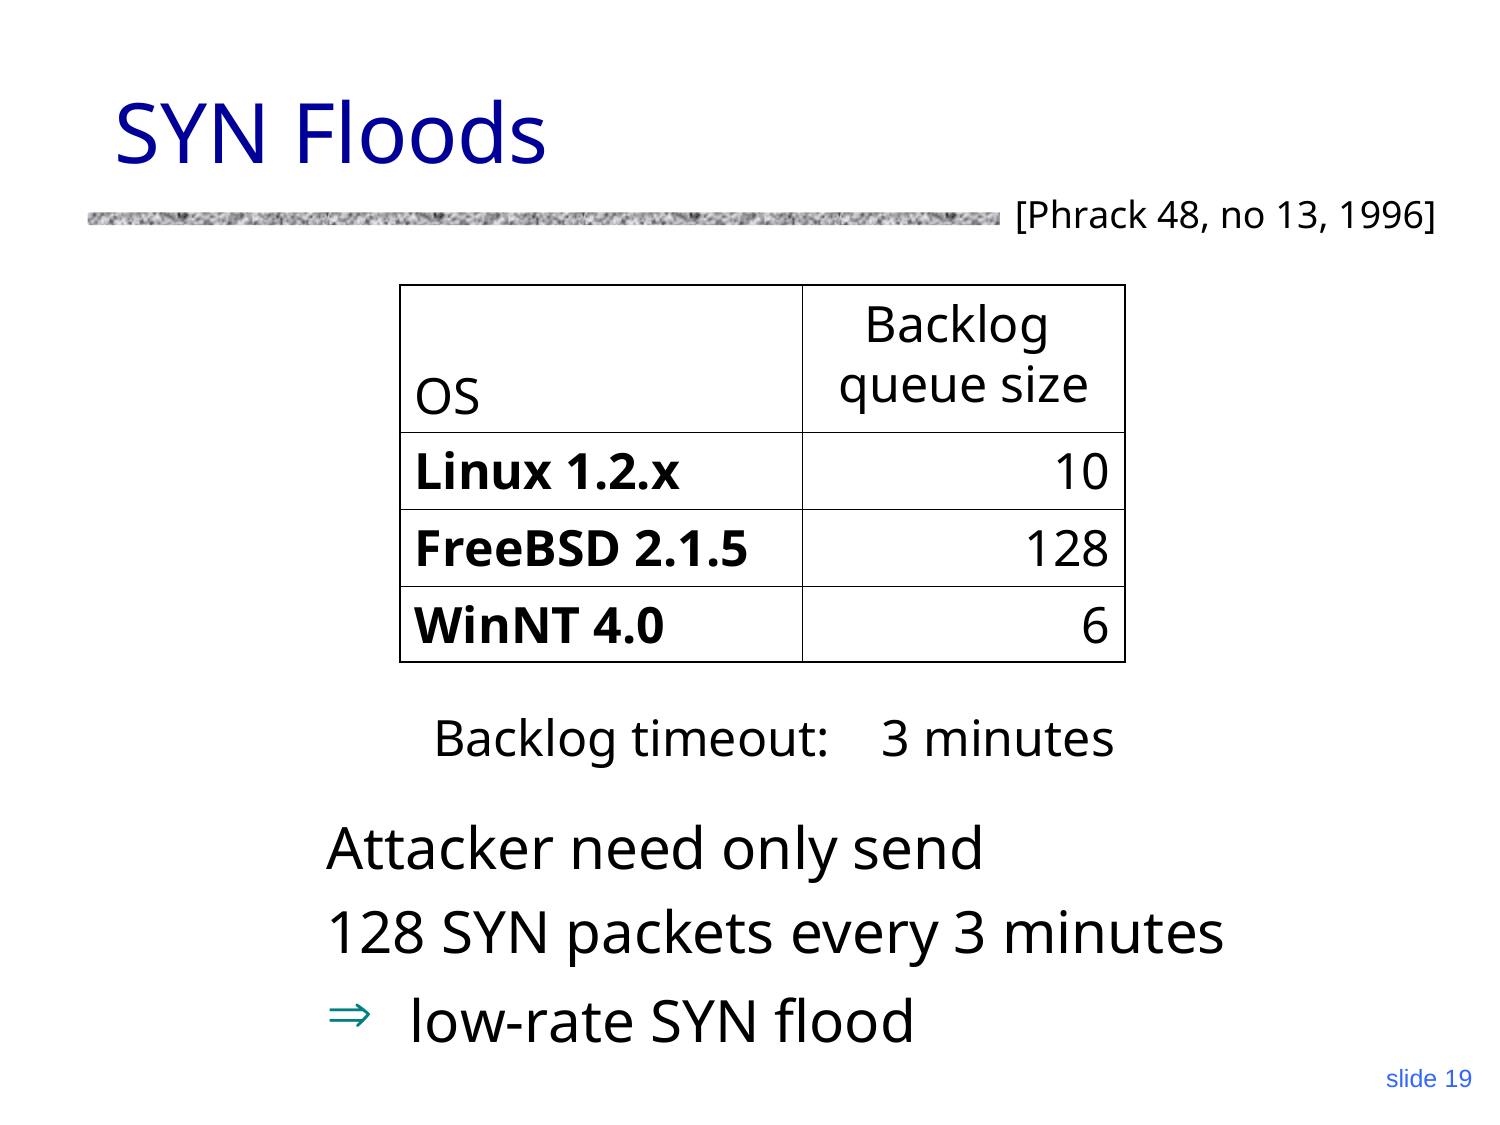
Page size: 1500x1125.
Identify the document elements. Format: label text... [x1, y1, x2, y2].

text_box [Phrack 48, no 13, 1996] [999, 183, 1452, 245]
text_box Backlog timeout: 3 minutes [418, 699, 1131, 775]
title SYN Floods [99, 50, 1375, 188]
table_cell 6 [803, 587, 1124, 661]
text_box Attacker need only send 128 SYN packets every 3 minutes low-rate SYN flood [311, 803, 1241, 1062]
picture [87, 212, 999, 226]
table_cell FreeBSD 2.1.5 [401, 510, 802, 586]
table_cell 10 [803, 433, 1124, 509]
table_header Backlog queue size [803, 286, 1124, 432]
table_cell WinNT 4.0 [401, 587, 802, 661]
table_cell 128 [803, 510, 1124, 586]
table_header OS [401, 286, 802, 432]
text_box slide <number> [1174, 1025, 1488, 1101]
table_cell Linux 1.2.x [401, 433, 802, 509]
